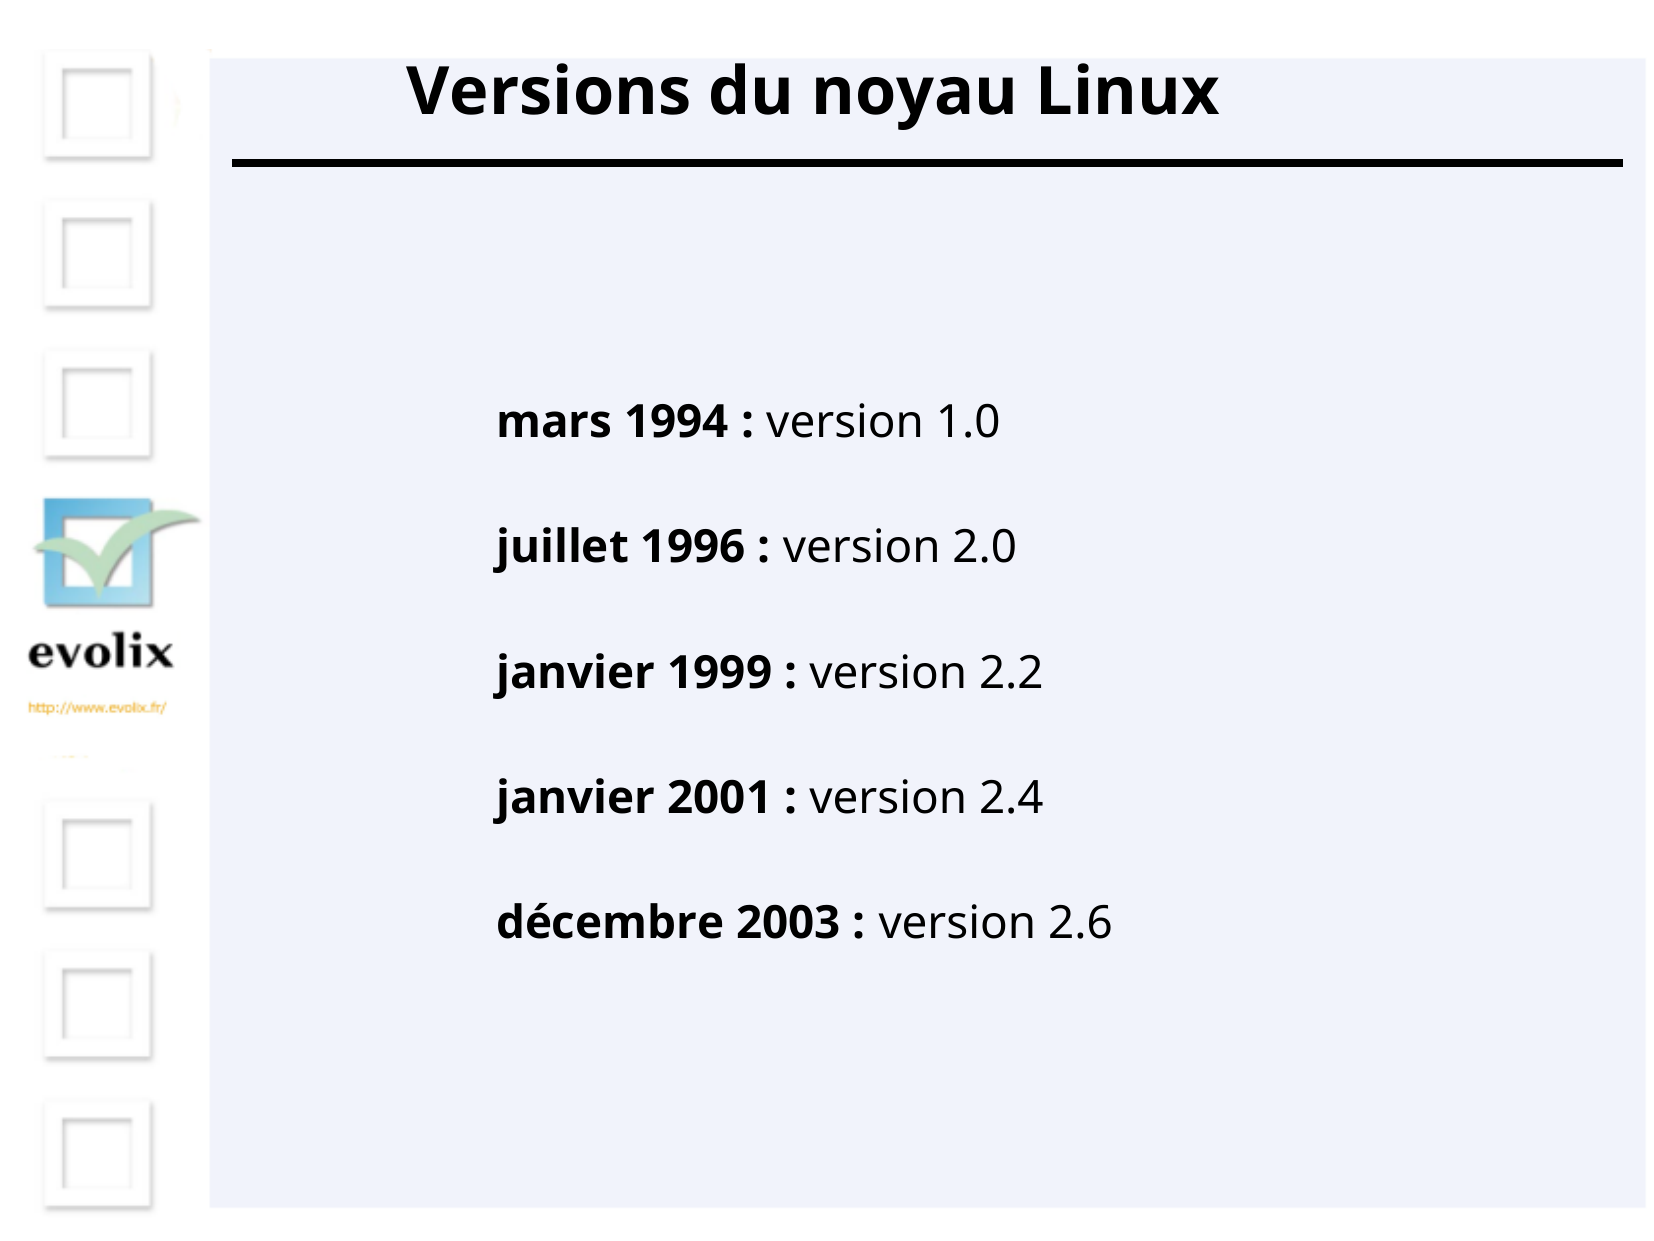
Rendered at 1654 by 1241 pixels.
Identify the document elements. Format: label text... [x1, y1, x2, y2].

picture [0, 49, 1654, 1218]
title Versions du noyau Linux [22, 27, 1604, 151]
text_box mars 1994 : version 1.0 juillet 1996 : version 2.0 janvier 1999 : version 2.2 janvier 2001 : version 2.4 décembre 2003 : version 2.6 [426, 237, 1485, 1103]
